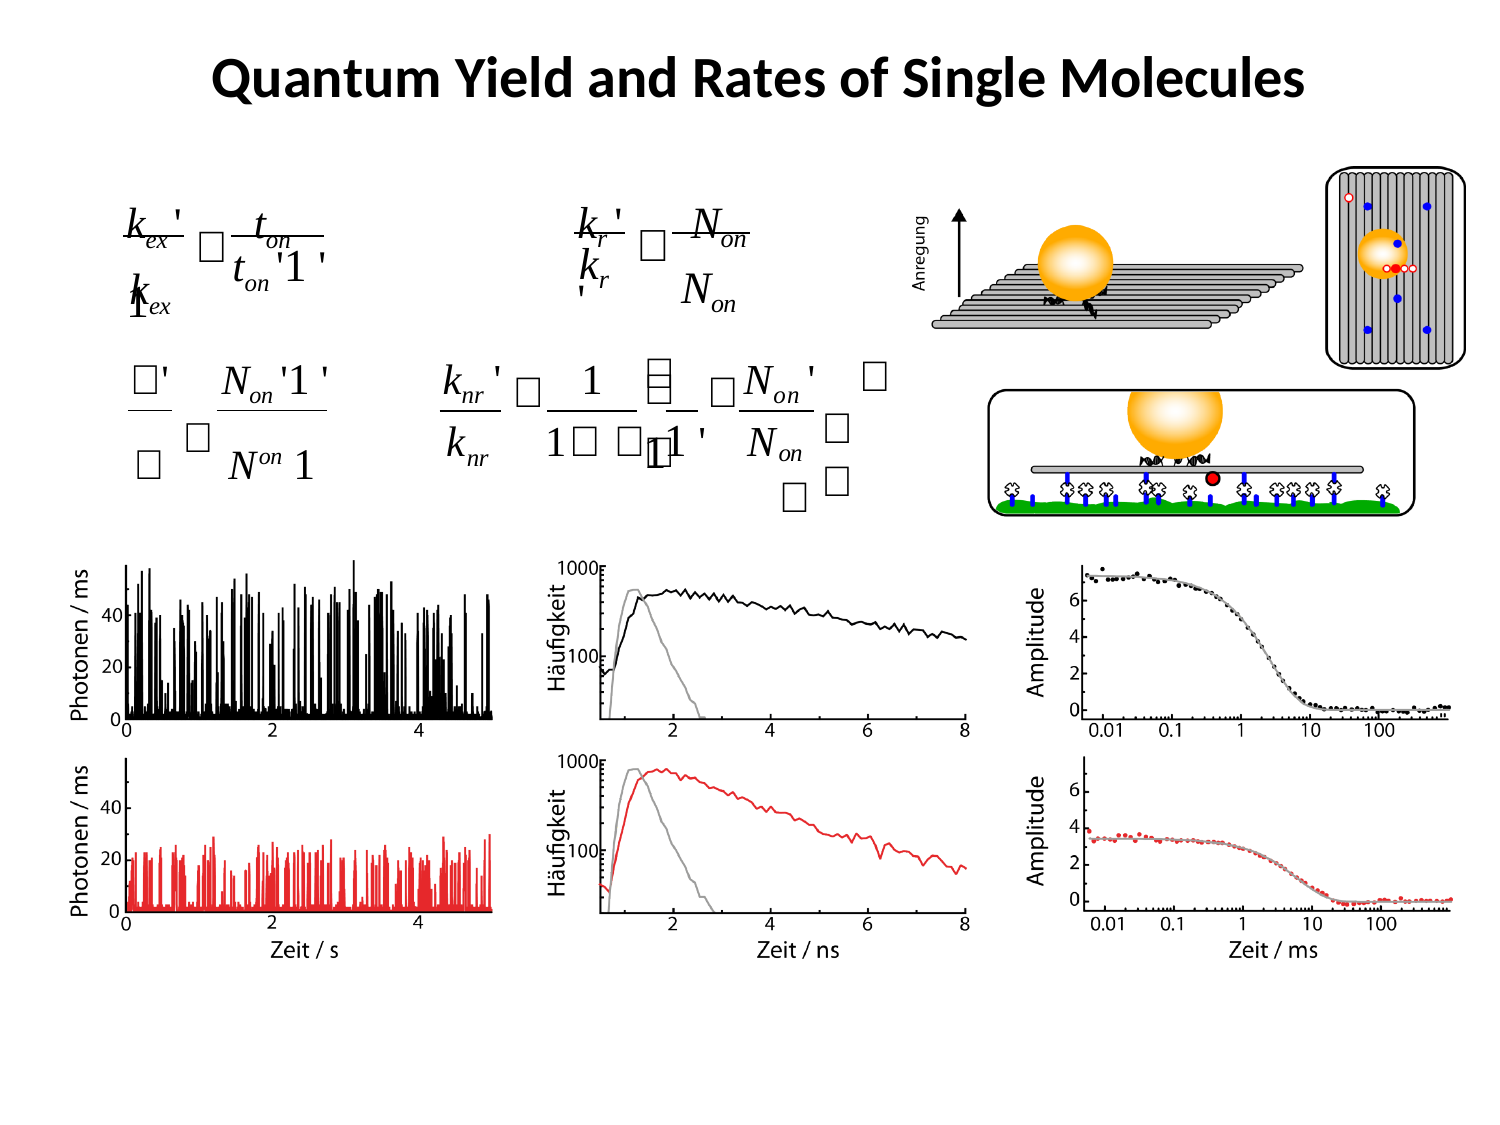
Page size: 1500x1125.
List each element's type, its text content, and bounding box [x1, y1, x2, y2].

text_box   N  [127, 407, 319, 466]
title Quantum Yield and Rates of Single Molecules [31, 27, 1469, 152]
text_box kr [572, 232, 618, 291]
text_box kr '  Non ' [571, 168, 757, 227]
text_box on  [776, 421, 878, 479]
picture [912, 167, 1466, 517]
text_box  [641, 468, 663, 479]
text_box ton ' ' [226, 233, 330, 294]
picture [69, 560, 1453, 959]
text_box   [641, 343, 689, 403]
text_box kex '  ton  [119, 170, 315, 231]
text_box ' Non ' ' [123, 347, 333, 406]
text_box Non ' [737, 348, 820, 406]
text_box kex [123, 246, 180, 304]
text_box  [818, 373, 878, 421]
text_box  [856, 345, 878, 373]
text_box on [256, 466, 286, 472]
text_box knr ' 1 [434, 349, 610, 406]
text_box Non [674, 243, 746, 302]
text_box nr [464, 468, 492, 475]
text_box    k 1   ' N [444, 376, 779, 468]
